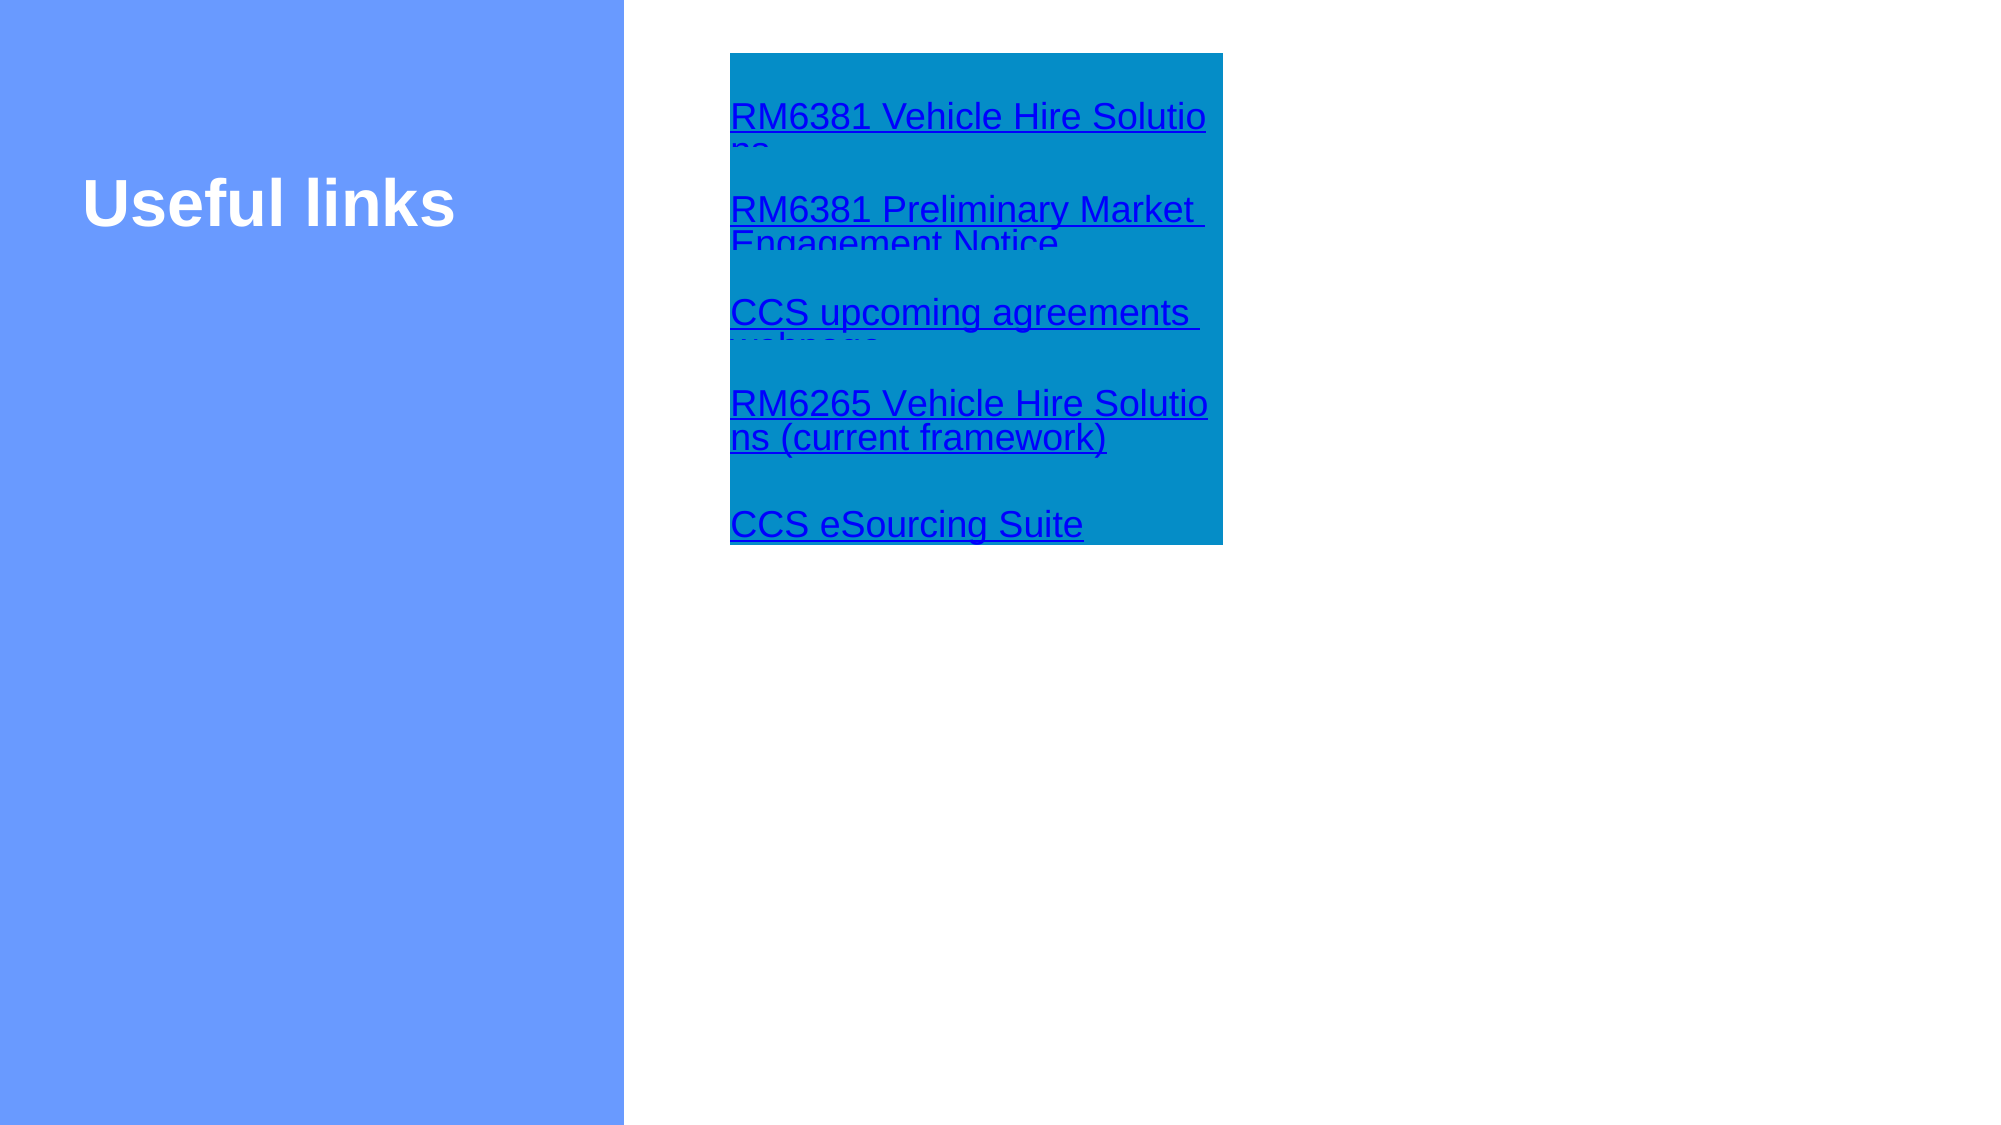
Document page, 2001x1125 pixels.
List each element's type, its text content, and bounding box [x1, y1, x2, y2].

table_cell RM6265 Vehicle Hire Solutions (current framework) [730, 340, 1223, 461]
table_cell CCS eSourcing Suite [730, 461, 1223, 545]
text_box Useful links [62, 139, 564, 279]
table_cell CCS upcoming agreements webpage [730, 250, 1223, 340]
table_cell RM6381 Preliminary Market Engagement Notice [730, 147, 1223, 250]
table_header RM6381 Vehicle Hire Solutions [730, 53, 1223, 147]
